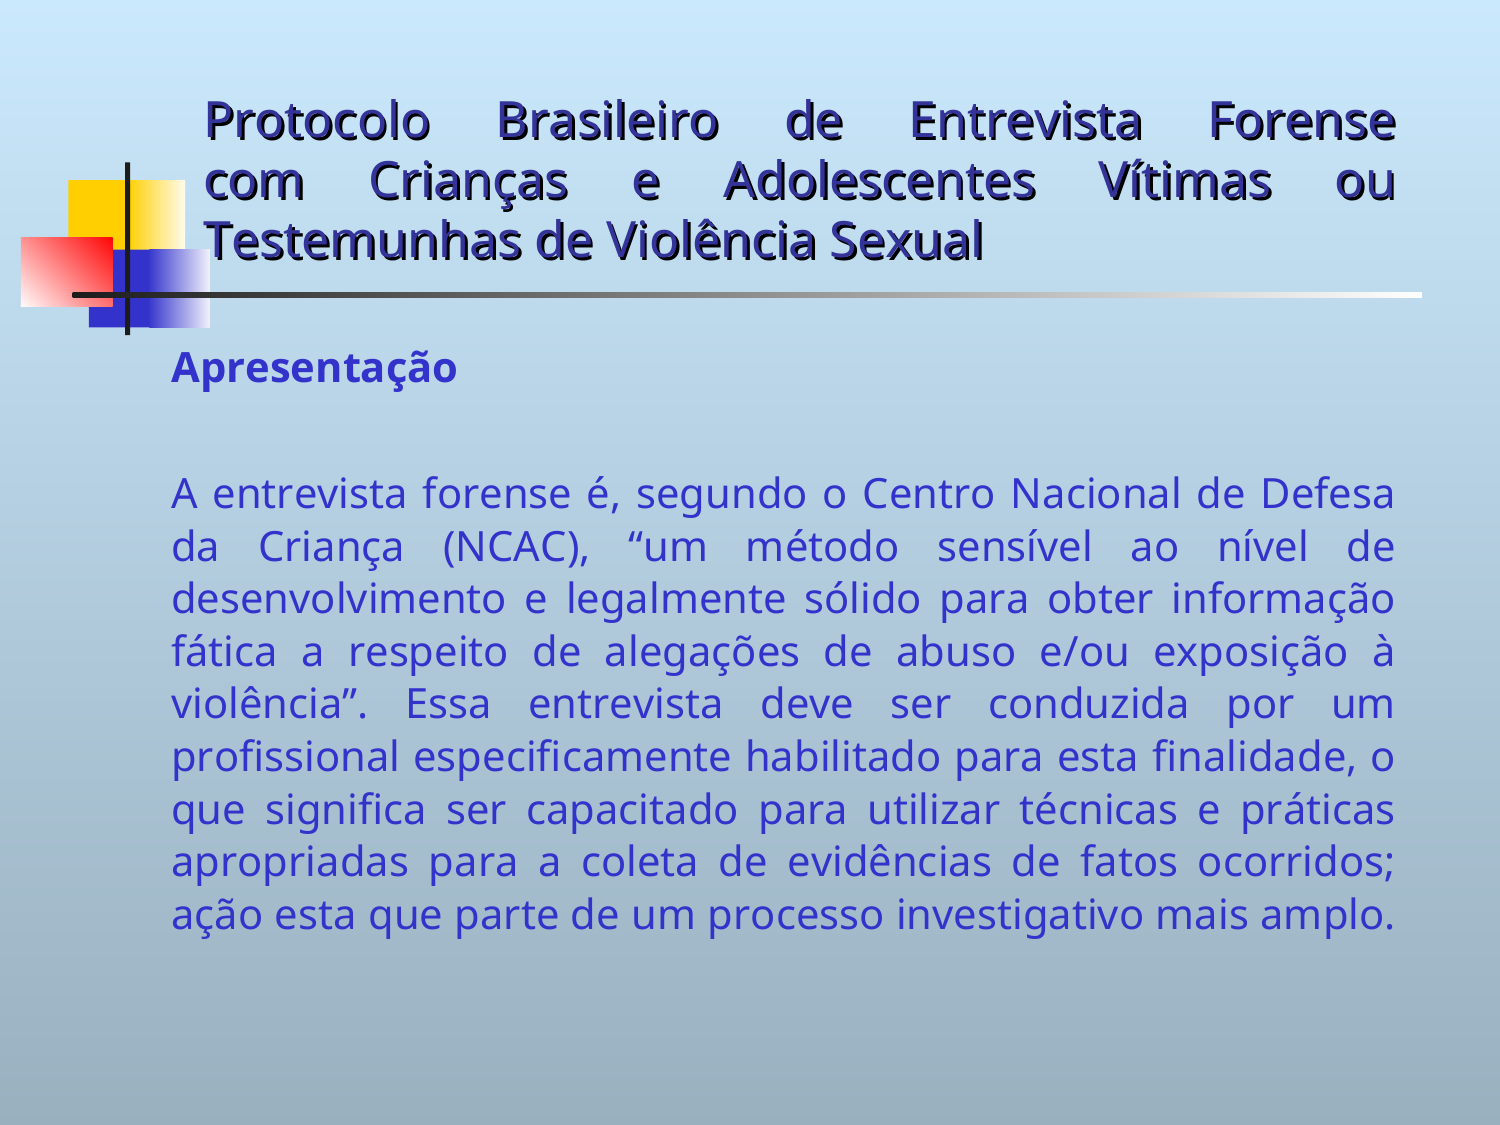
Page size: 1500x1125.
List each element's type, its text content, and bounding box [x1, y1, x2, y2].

title Protocolo Brasileiro de Entrevista Forense com Crianças e Adolescentes Vítimas ou Testemunhas de Violência Sexual [188, 35, 1412, 276]
list Apresentação A entrevista forense é, segundo o Centro Nacional de Defesa da Criança (NCAC), “um método sensível ao nível de desenvolvimento e legalmente sólido para obter informação fática a respeito de alegações de abuso e/ou exposição à violência”. Essa entrevista deve ser conduzida por um profissional especificamente habilitado para esta finalidade, o que significa ser capacitado para utilizar técnicas e práticas apropriadas para a coleta de evidências de fatos ocorridos; ação esta que parte de um processo investigativo mais amplo. [100, 331, 1412, 1007]
